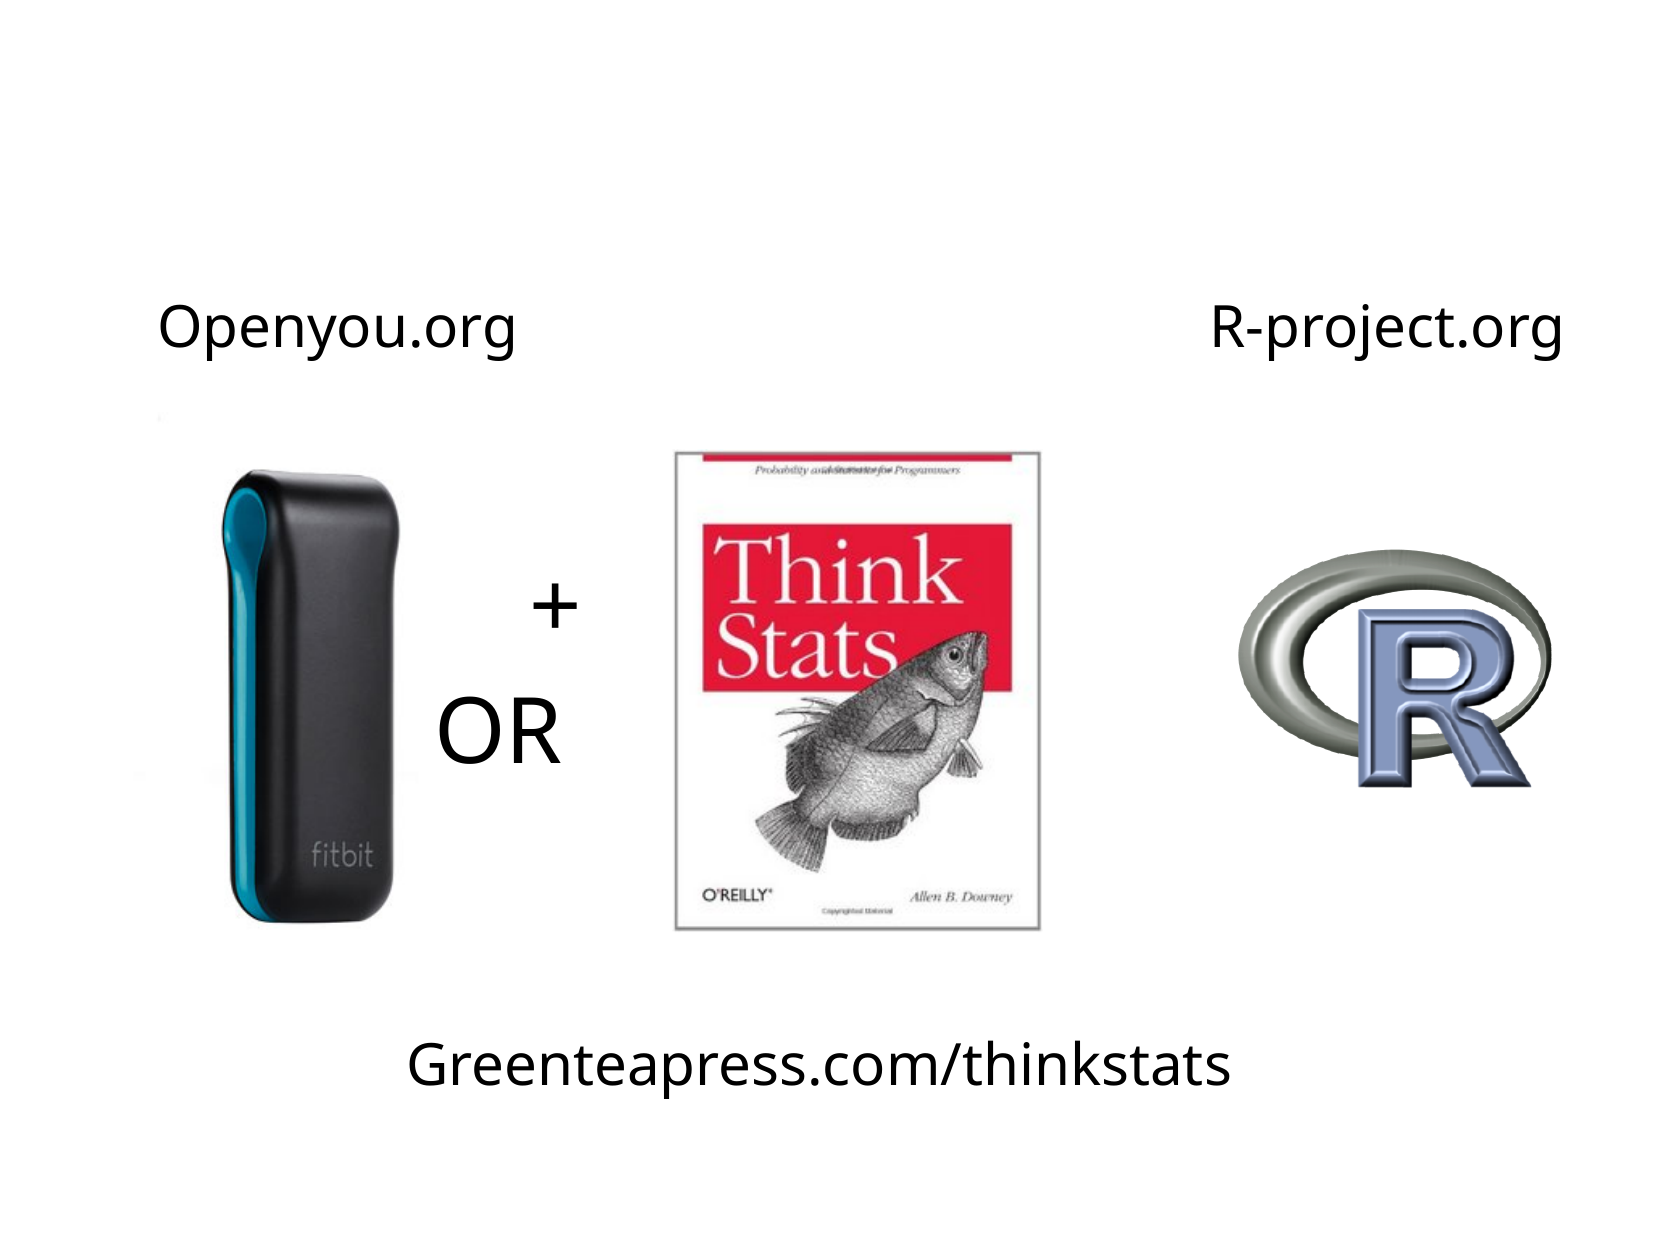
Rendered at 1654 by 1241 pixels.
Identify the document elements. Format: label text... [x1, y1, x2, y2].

title Greenteapress.com/thinkstats [75, 937, 1564, 1189]
picture [672, 770, 1043, 933]
picture [672, 449, 1043, 562]
title + OR [434, 562, 1237, 770]
picture [33, 451, 596, 976]
title Openyou.org [0, 199, 713, 451]
title R-project.org [1125, 199, 1651, 451]
picture [1237, 548, 1552, 788]
